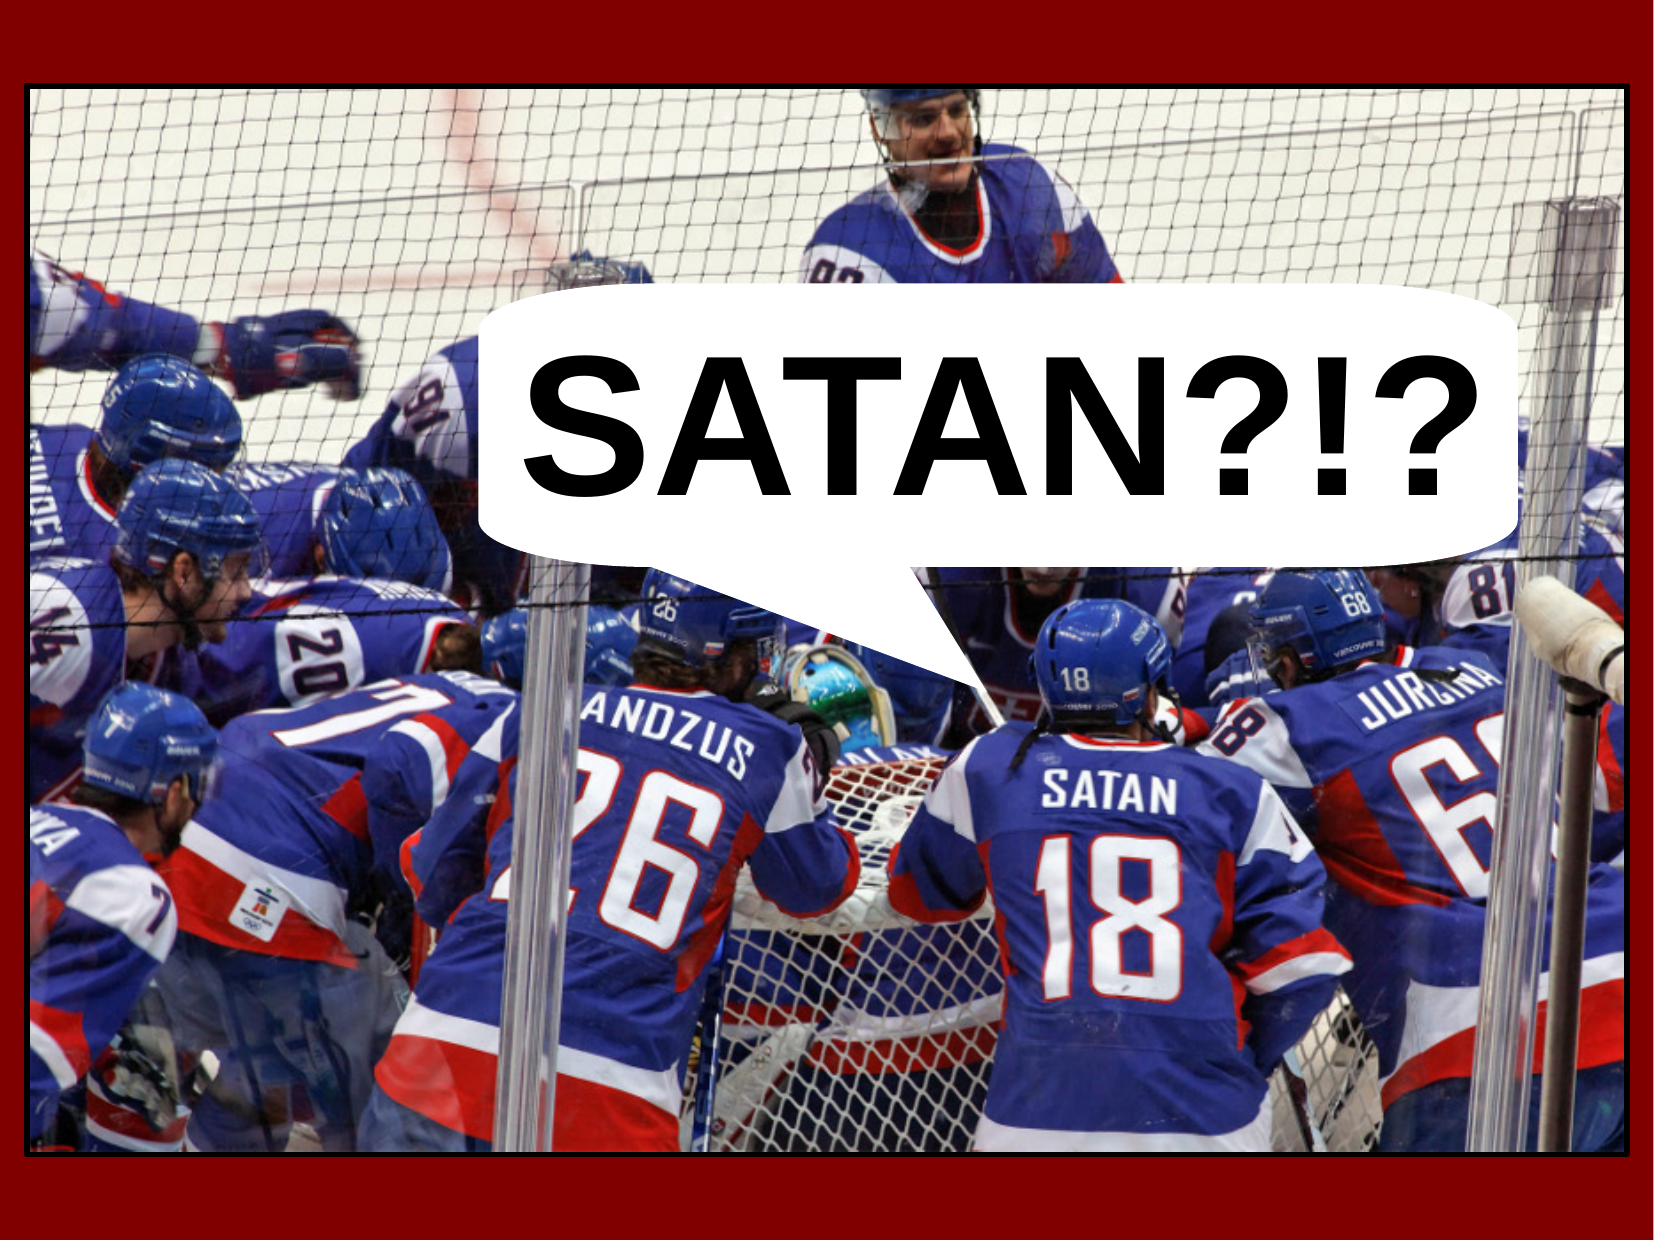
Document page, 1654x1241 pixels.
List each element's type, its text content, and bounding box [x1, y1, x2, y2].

text_box SATAN?!? [490, 307, 1518, 546]
text_box [507, 546, 1489, 692]
picture [29, 88, 1625, 1152]
text_box [501, 283, 1495, 307]
text_box [478, 313, 490, 537]
